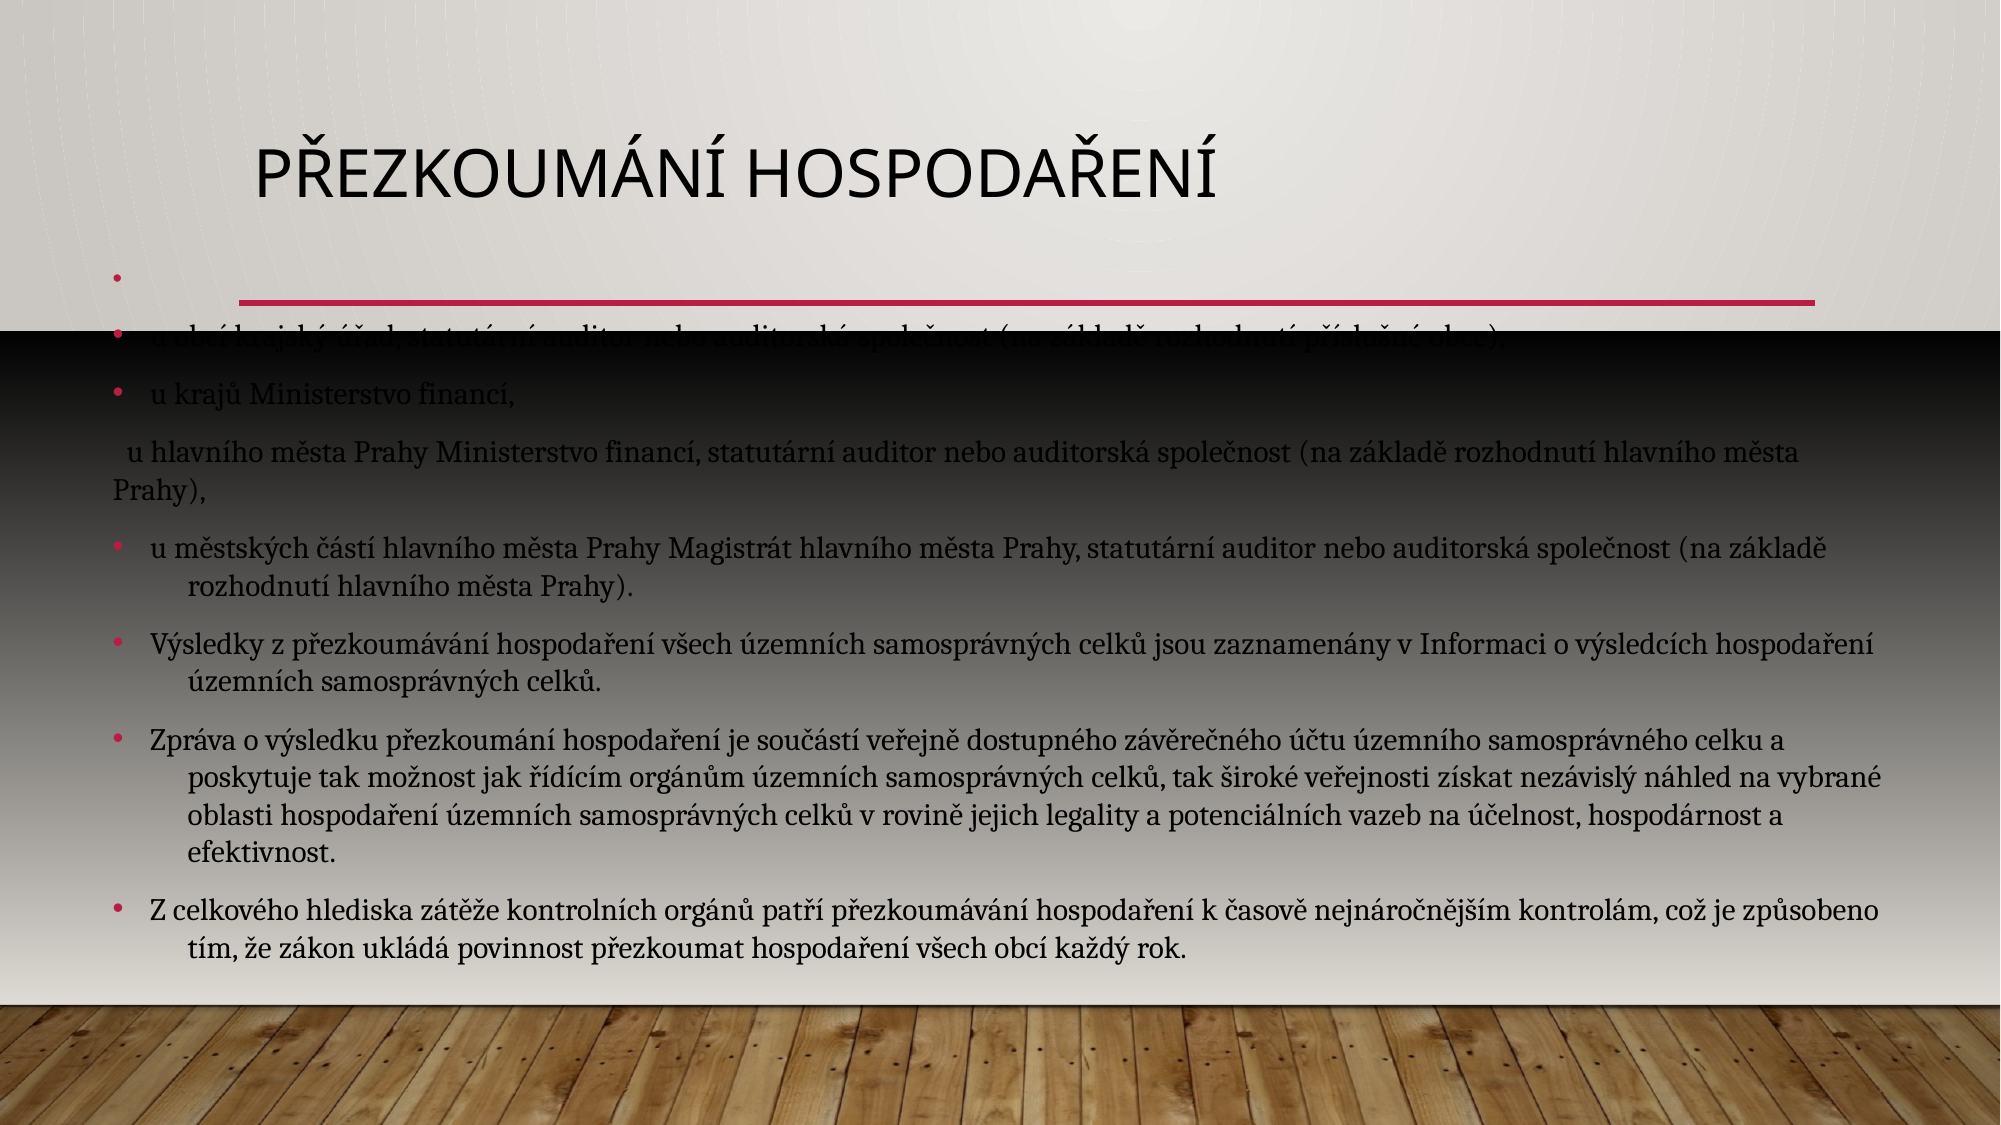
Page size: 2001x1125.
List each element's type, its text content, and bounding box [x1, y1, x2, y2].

title Přezkoumání hospodaření [238, 131, 1814, 254]
list u obcí krajský úřad, statutární auditor nebo auditorská společnost (na základě rozhodnutí příslušné obce), u krajů Ministerstvo financí, u hlavního města Prahy Ministerstvo financí, statutární auditor nebo auditorská společnost (na základě rozhodnutí hlavního města Prahy), u městských částí hlavního města Prahy Magistrát hlavního města Prahy, statutární auditor nebo auditorská společnost (na základě rozhodnutí hlavního města Prahy). Výsledky z přezkoumávání hospodaření všech územních samosprávných celků jsou zaznamenány v Informaci o výsledcích hospodaření územních samosprávných celků. Zpráva o výsledku přezkoumání hospodaření je součástí veřejně dostupného závěrečného účtu územního samosprávného celku a poskytuje tak možnost jak řídícím orgánům územních samosprávných celků, tak široké veřejnosti získat nezávislý náhled na vybrané oblasti hospodaření územních samosprávných celků v rovině jejich legality a potenciálních vazeb na účelnost, hospodárnost a efektivnost. Z celkového hlediska zátěže kontrolních orgánů patří přezkoumávání hospodaření k časově nejnáročnějším kontrolám, což je způsobeno tím, že zákon ukládá povinnost přezkoumat hospodaření všech obcí každý rok. [97, 254, 1902, 994]
